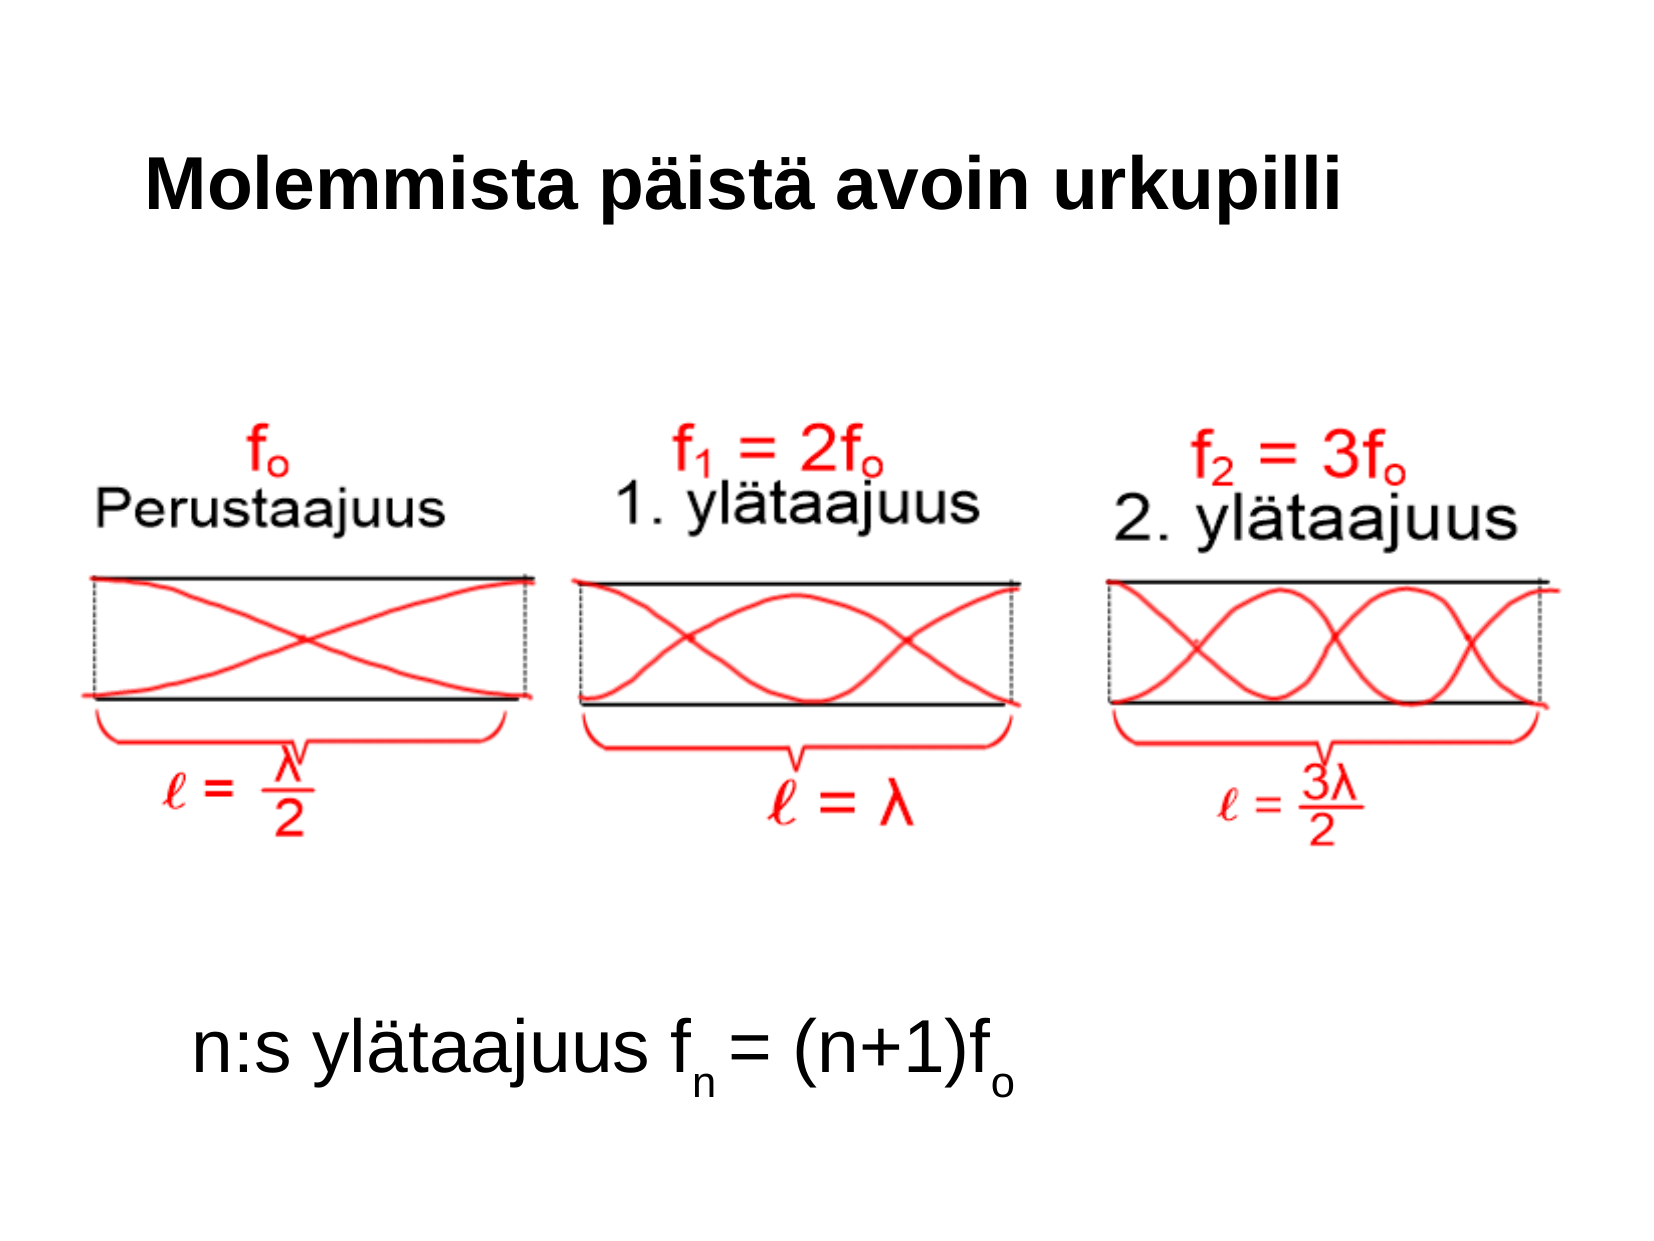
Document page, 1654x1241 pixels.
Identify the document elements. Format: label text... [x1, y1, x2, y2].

text_box Molemmista päistä avoin urkupilli [129, 129, 1547, 237]
picture [35, 342, 1619, 899]
text_box n:s ylätaajuus fn = (n+1)fo [177, 985, 1524, 1241]
